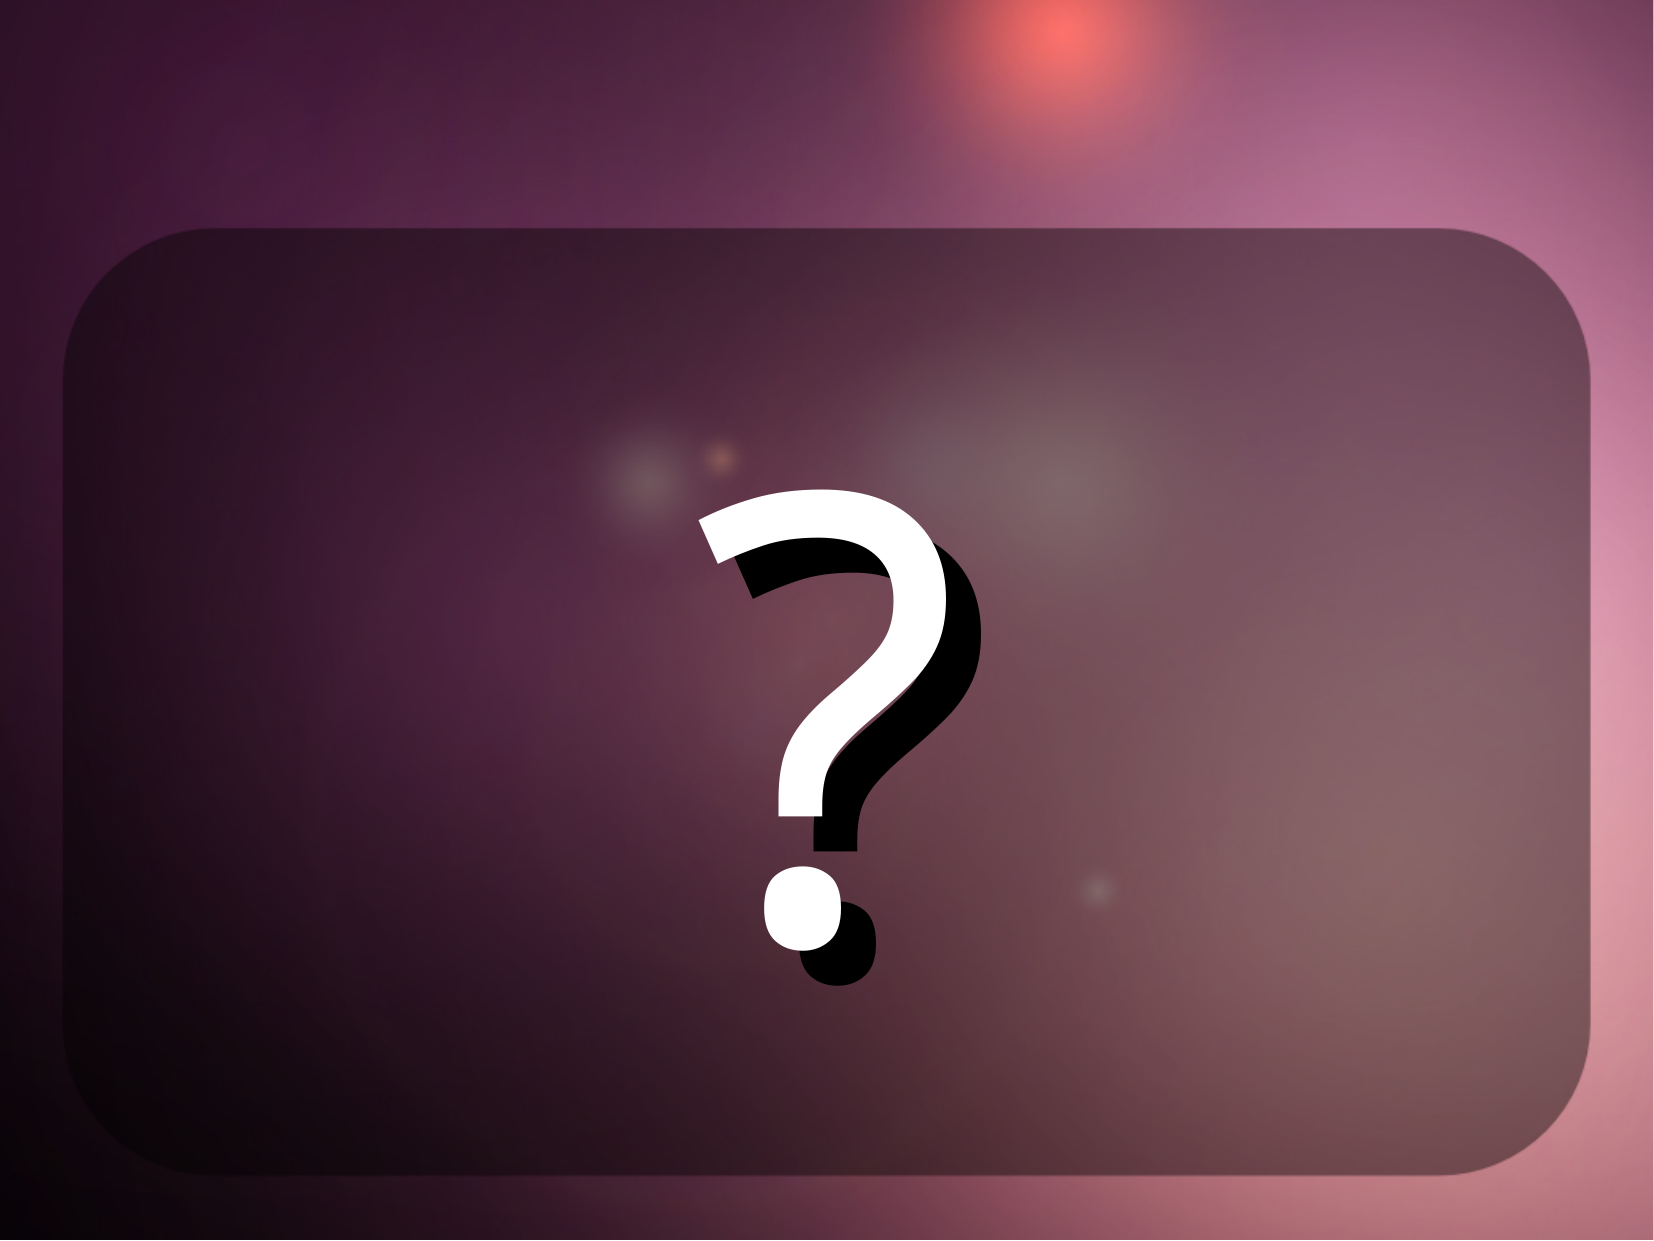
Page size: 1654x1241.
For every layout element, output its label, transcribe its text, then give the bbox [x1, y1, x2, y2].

subtitle ? [82, 297, 1571, 1102]
picture [0, 0, 1654, 1240]
